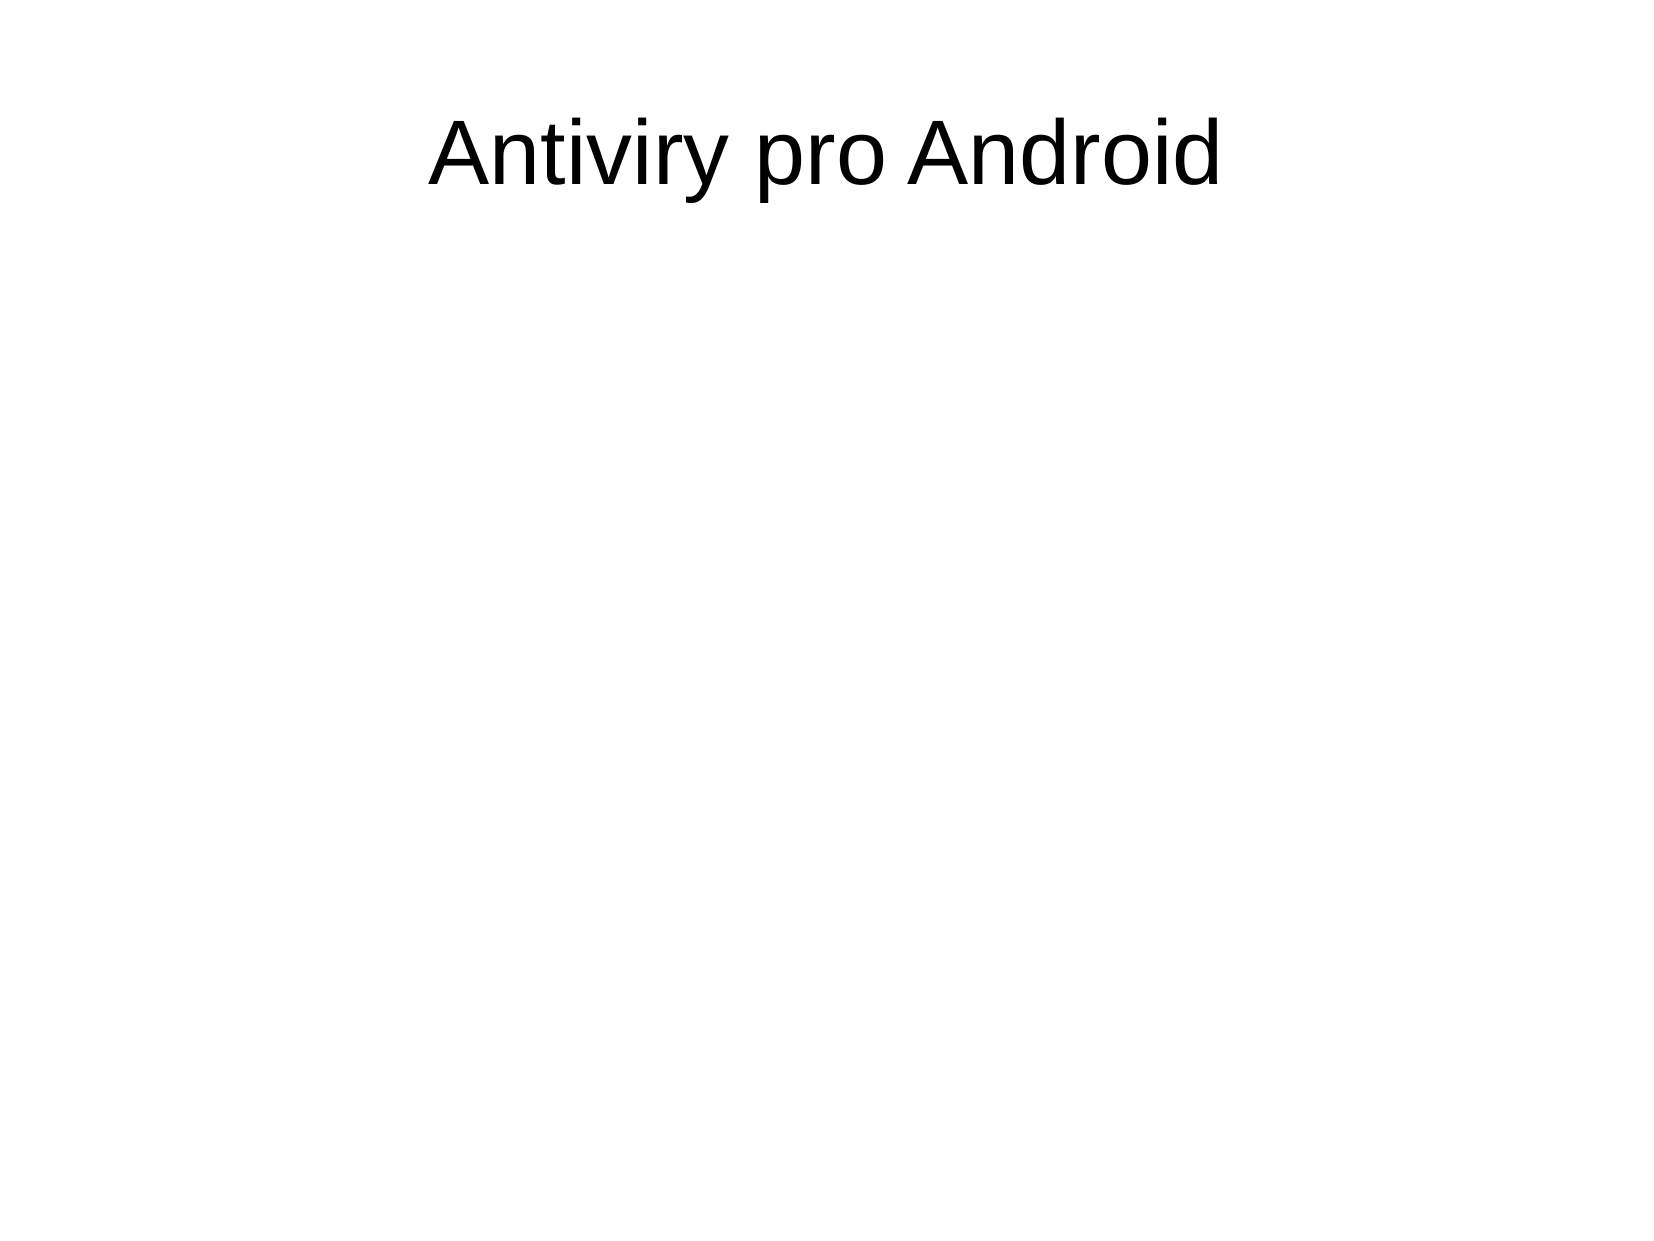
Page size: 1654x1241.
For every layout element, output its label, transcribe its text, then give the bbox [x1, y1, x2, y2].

title Antiviry pro Android [82, 49, 1571, 257]
